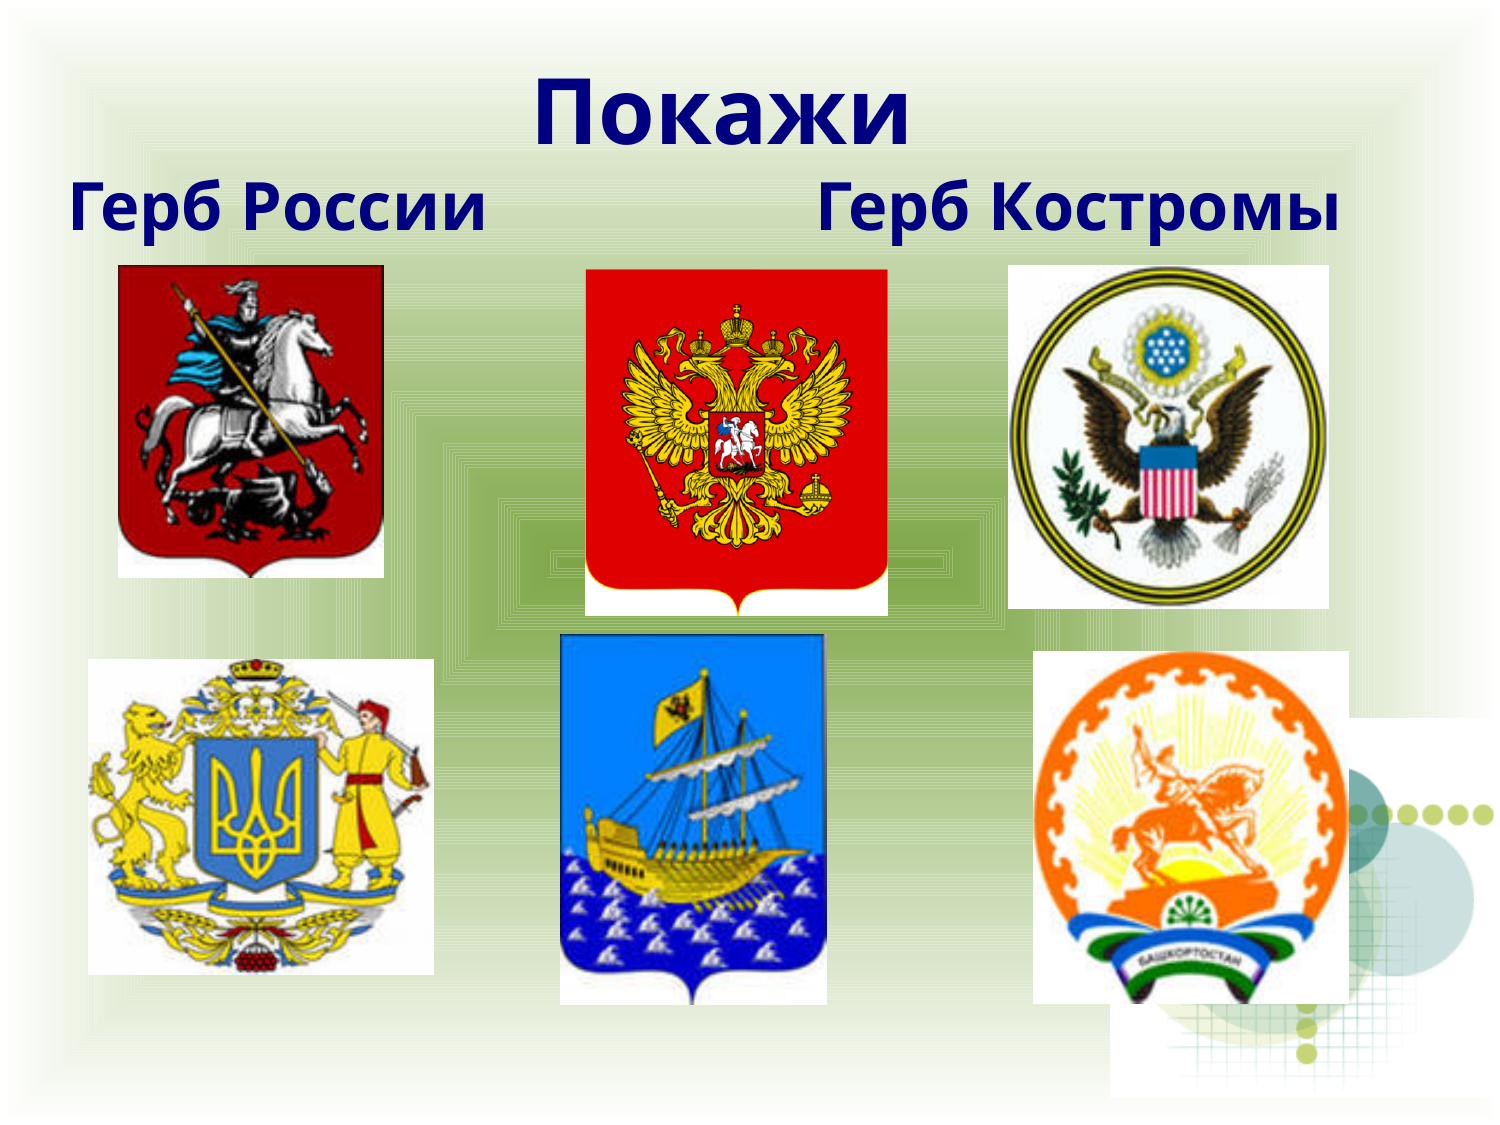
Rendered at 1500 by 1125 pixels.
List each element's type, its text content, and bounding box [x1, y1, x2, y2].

picture [585, 269, 888, 616]
text_box Покажи Герб России Герб Костромы [53, 11, 1392, 285]
picture [1033, 651, 1349, 1004]
picture [88, 659, 434, 975]
picture [118, 265, 384, 578]
picture [560, 634, 827, 1005]
picture [1008, 265, 1329, 609]
